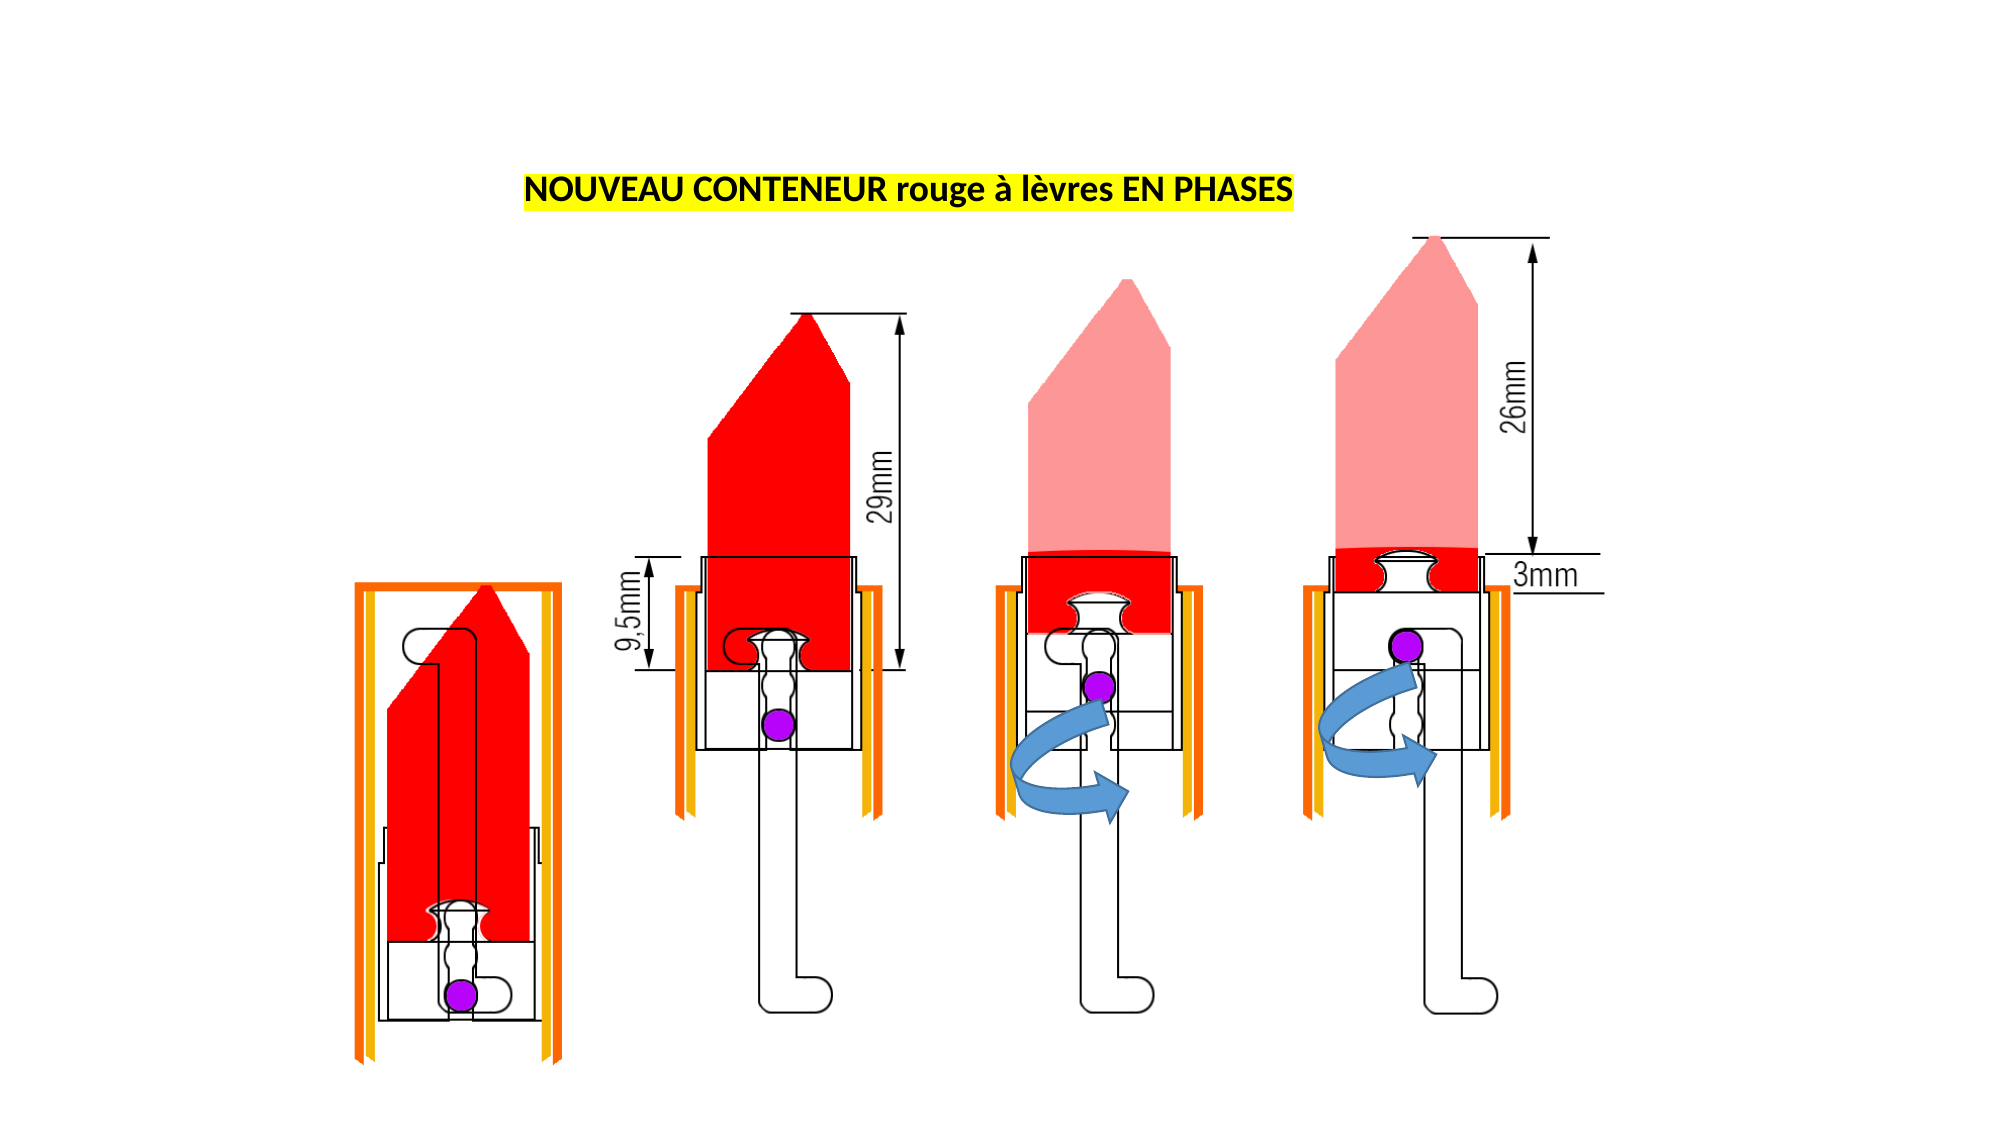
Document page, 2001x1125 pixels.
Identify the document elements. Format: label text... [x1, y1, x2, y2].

picture [293, 156, 1653, 1125]
text_box [1319, 662, 1437, 786]
text_box [1011, 699, 1129, 823]
text_box NOUVEAU CONTENEUR rouge à lèvres EN PHASES [228, 156, 1514, 218]
